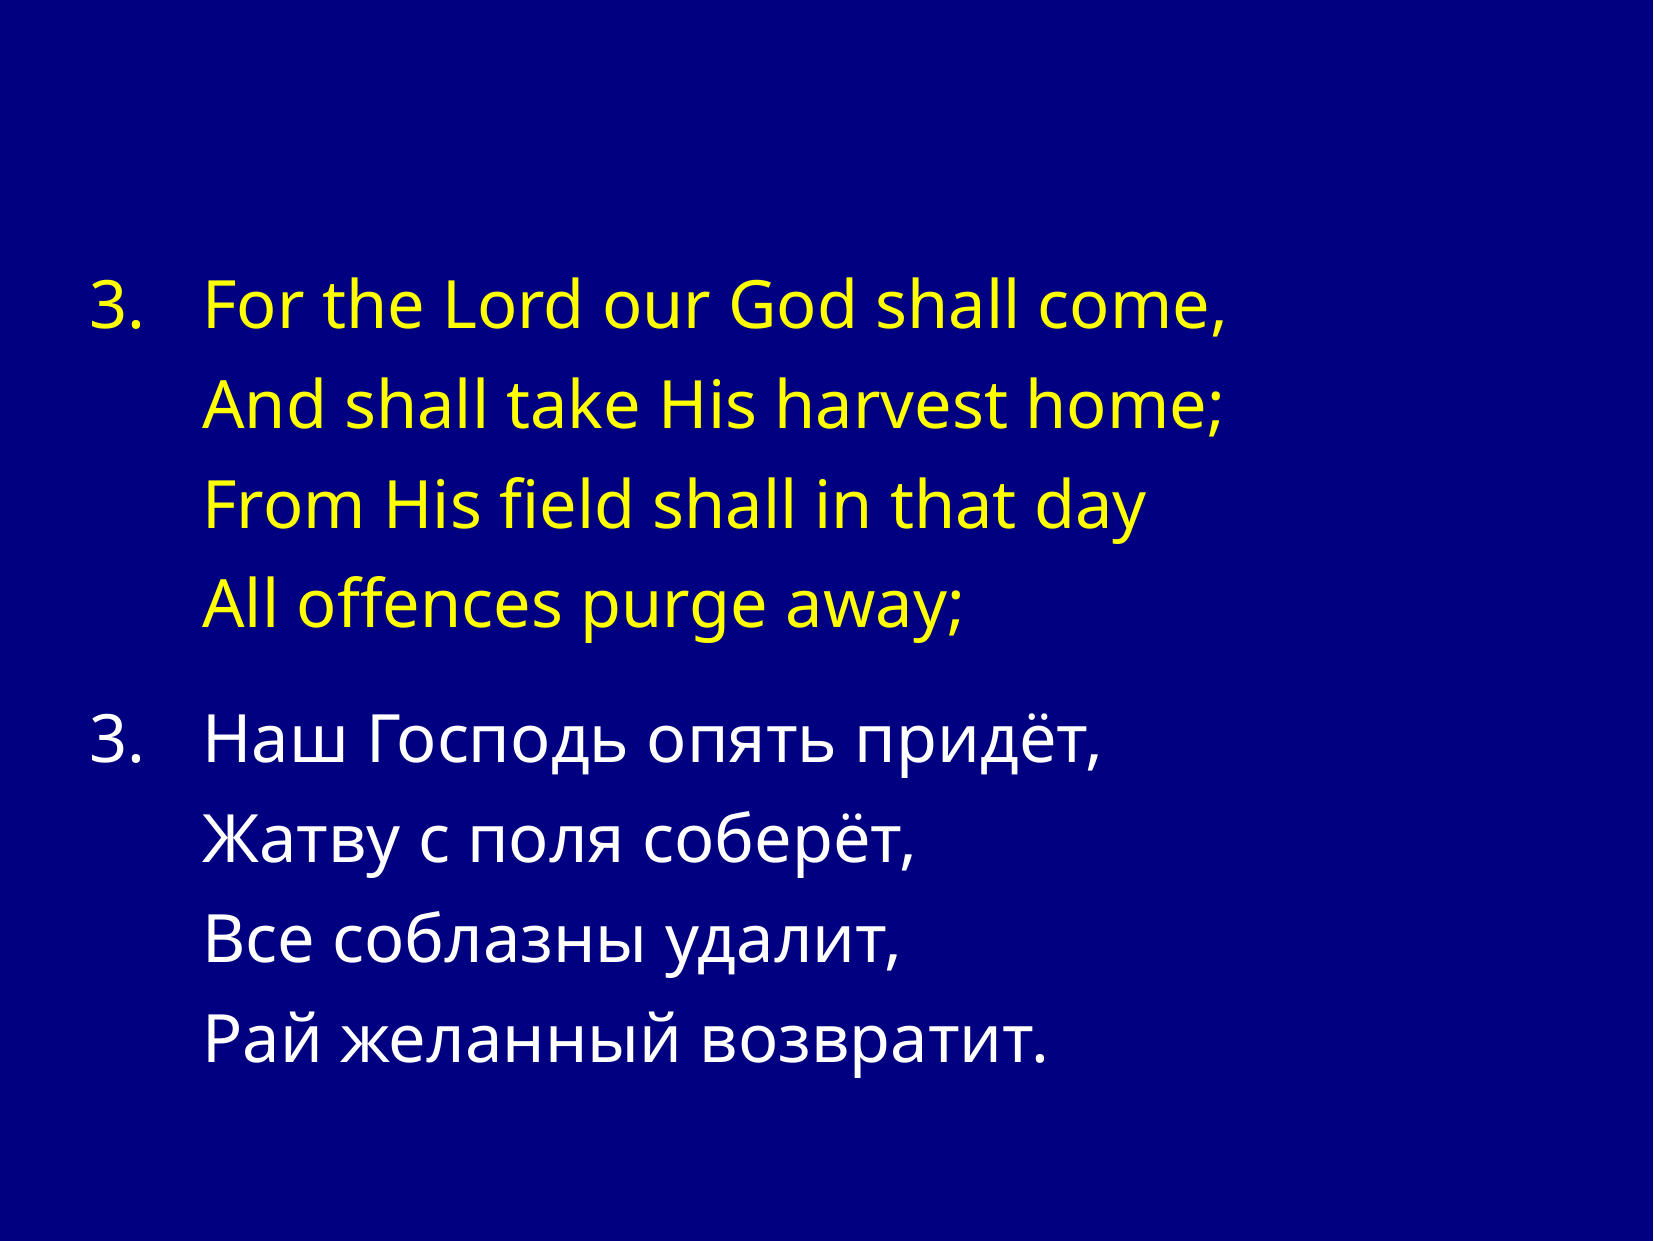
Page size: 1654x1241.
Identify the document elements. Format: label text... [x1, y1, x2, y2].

text_box 3. Наш Господь опять придёт, Жатву с поля соберёт, Все соблазны удалит, Рай желанный возвратит. [75, 675, 1576, 1163]
text_box 3. For the Lord our God shall come, And shall take His harvest home; From His field shall in that day All offences purge away; [75, 150, 1576, 638]
